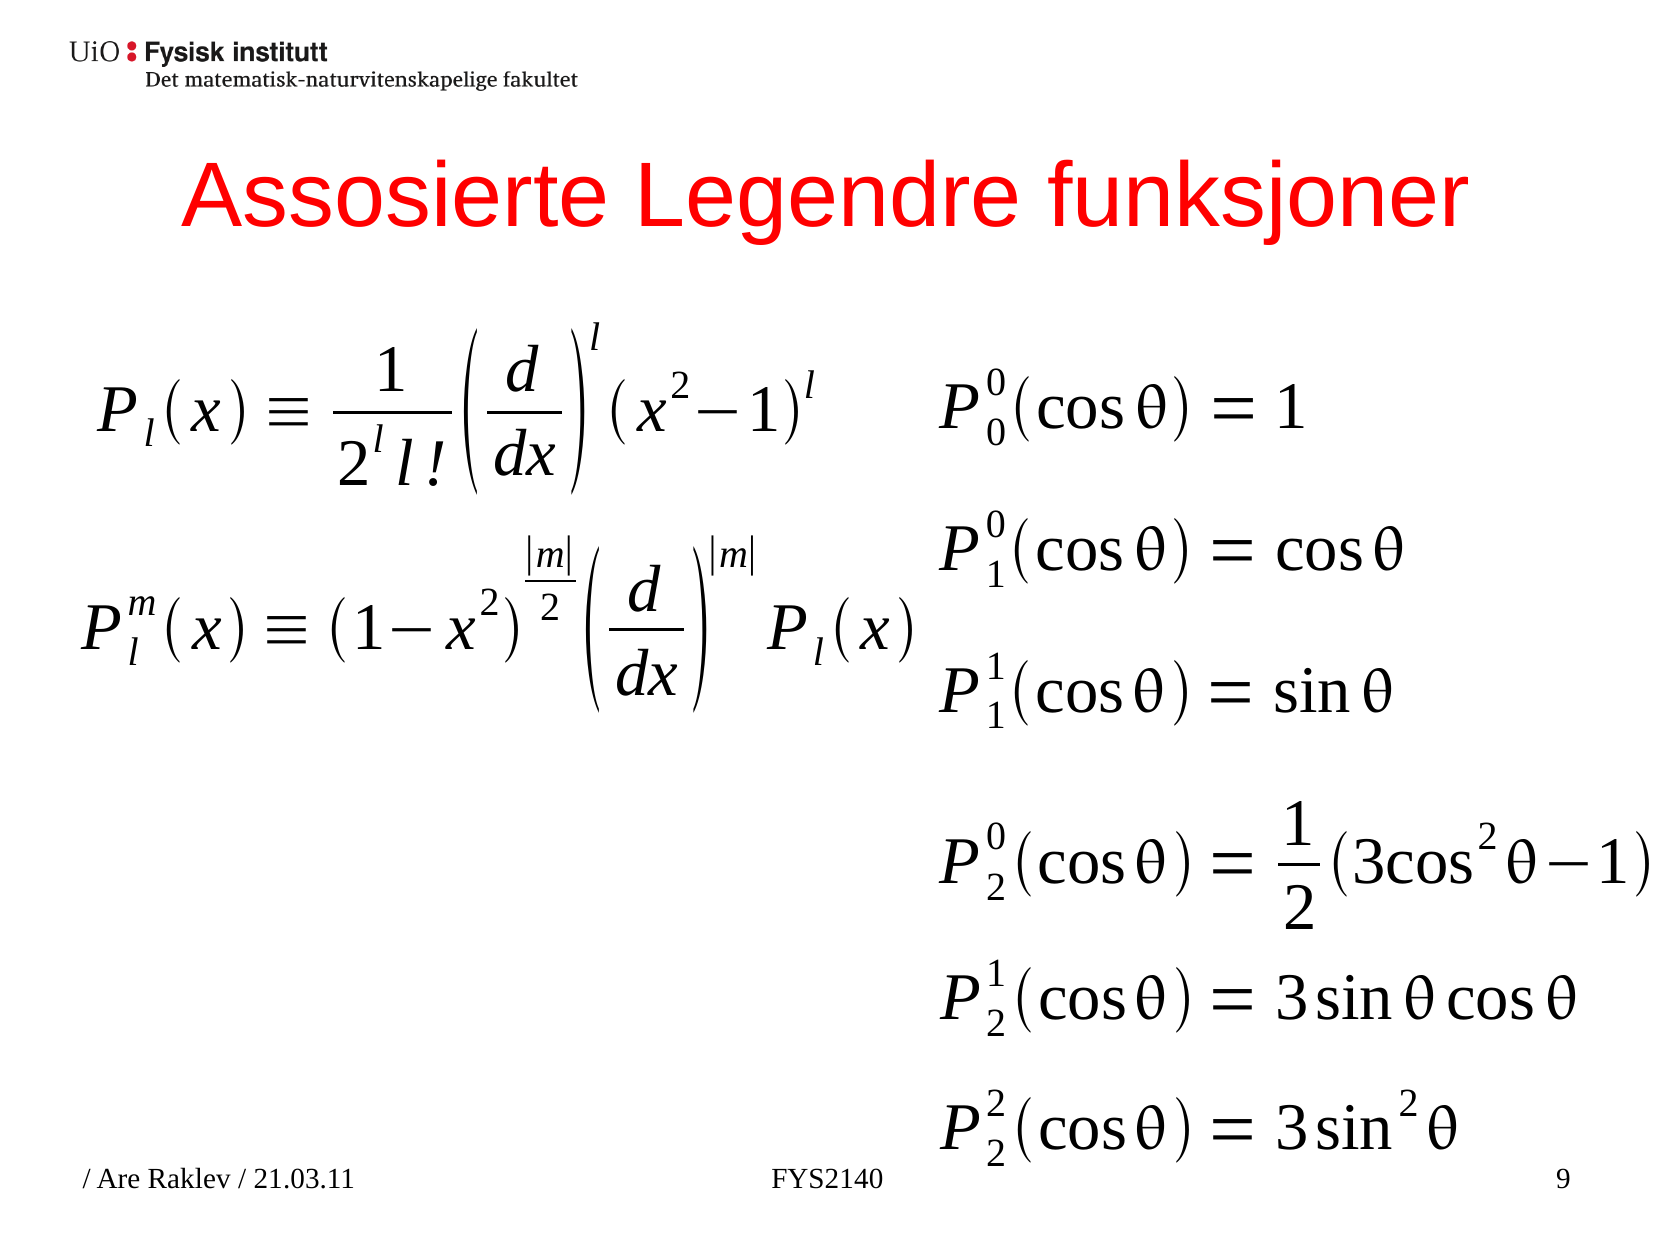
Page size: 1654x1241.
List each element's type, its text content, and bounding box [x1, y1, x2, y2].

chart [929, 785, 1654, 944]
chart [929, 360, 1314, 454]
chart [929, 501, 1414, 596]
picture [68, 37, 581, 93]
chart [929, 1080, 1467, 1175]
chart [87, 314, 821, 501]
title Assosierte Legendre funksjoner [82, 90, 1571, 298]
chart [71, 532, 924, 717]
chart [929, 950, 1586, 1045]
chart [929, 643, 1404, 738]
